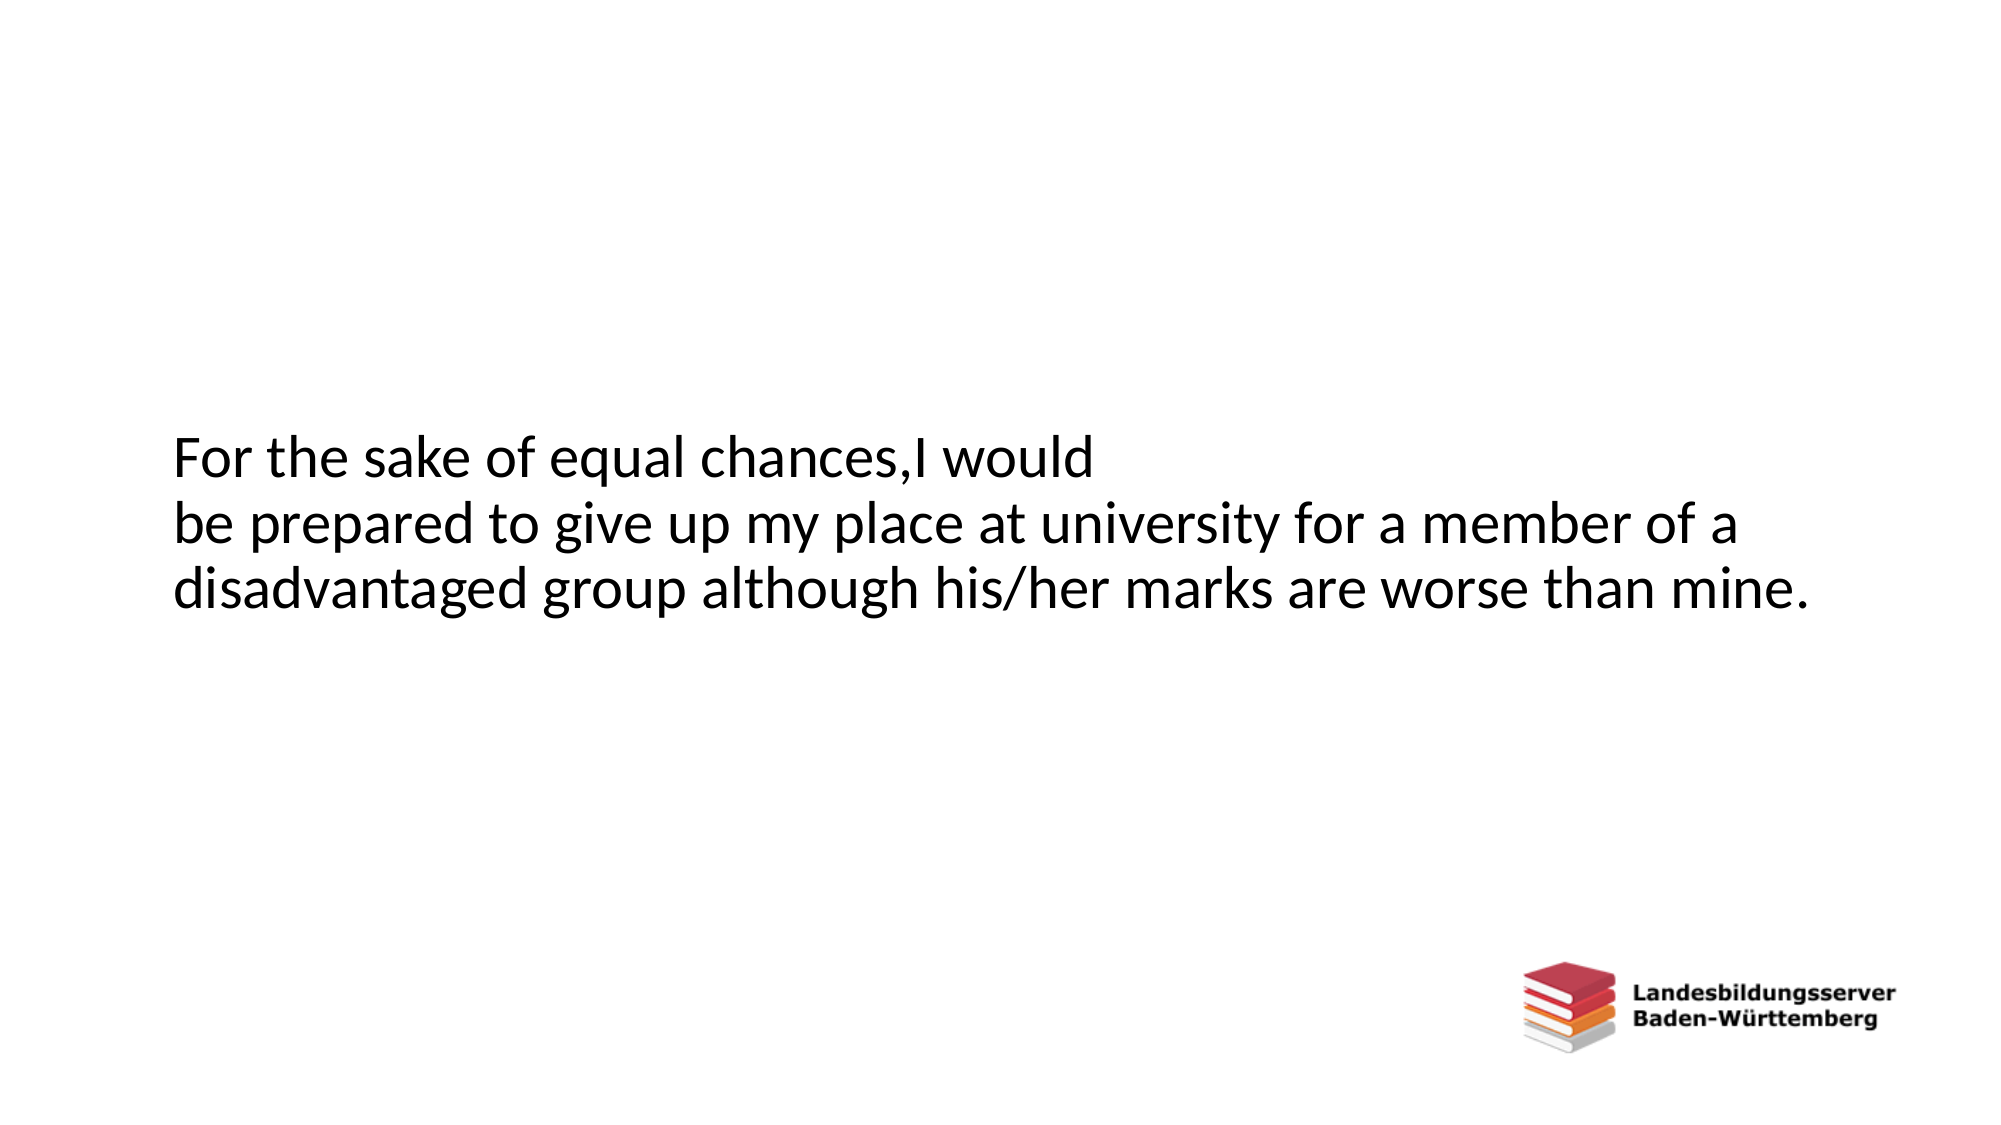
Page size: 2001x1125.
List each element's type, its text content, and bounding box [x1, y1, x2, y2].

title For the sake of equal chances,I would be prepared to give up my place at university for a member of a disadvantaged group although his/her marks are worse than mine. [158, 415, 1883, 633]
picture [1505, 945, 1905, 1059]
